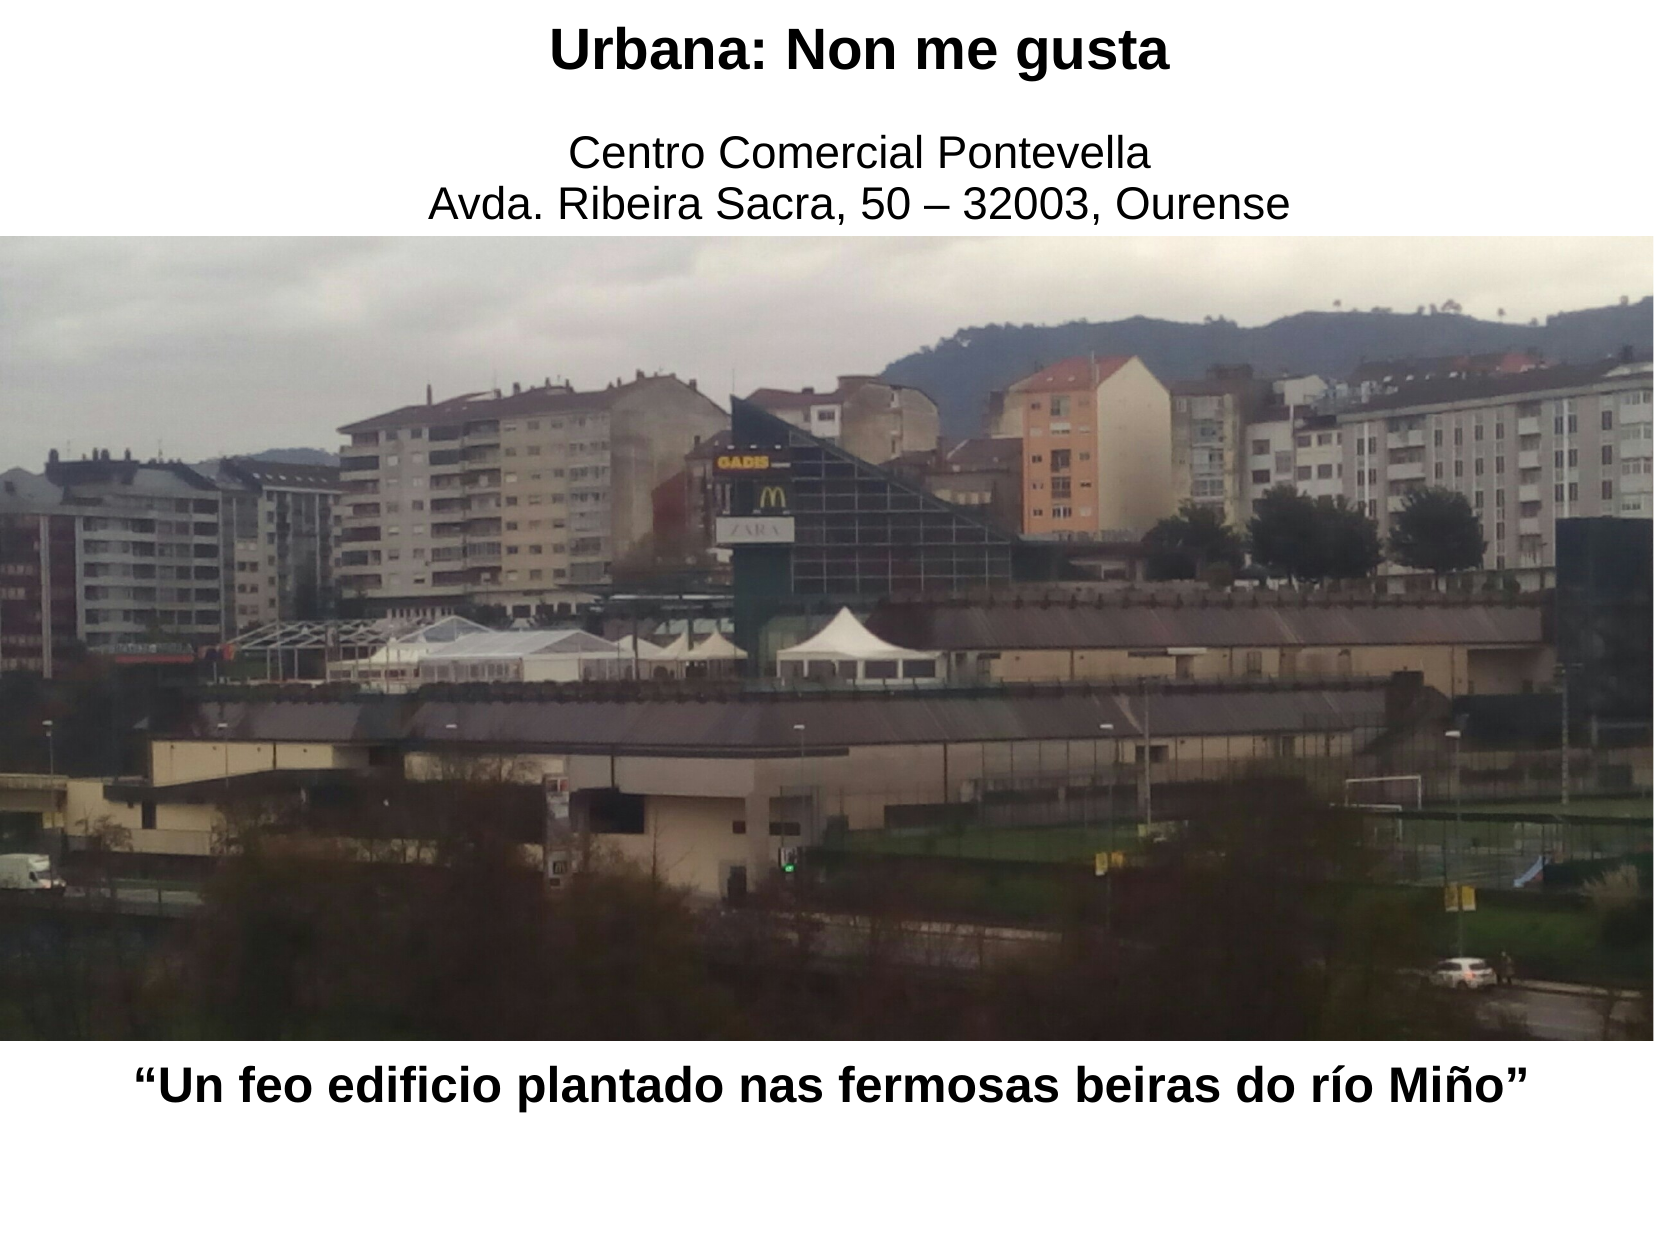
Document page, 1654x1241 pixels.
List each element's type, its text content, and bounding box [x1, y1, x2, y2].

text_box Urbana: Non me gusta [534, 8, 1186, 91]
picture [0, 236, 1654, 1041]
text_box “Un feo edificio plantado nas fermosas beiras do río Miño” [118, 1050, 1565, 1123]
text_box Centro Comercial Pontevella Avda. Ribeira Sacra, 50 – 32003, Ourense [413, 119, 1307, 237]
